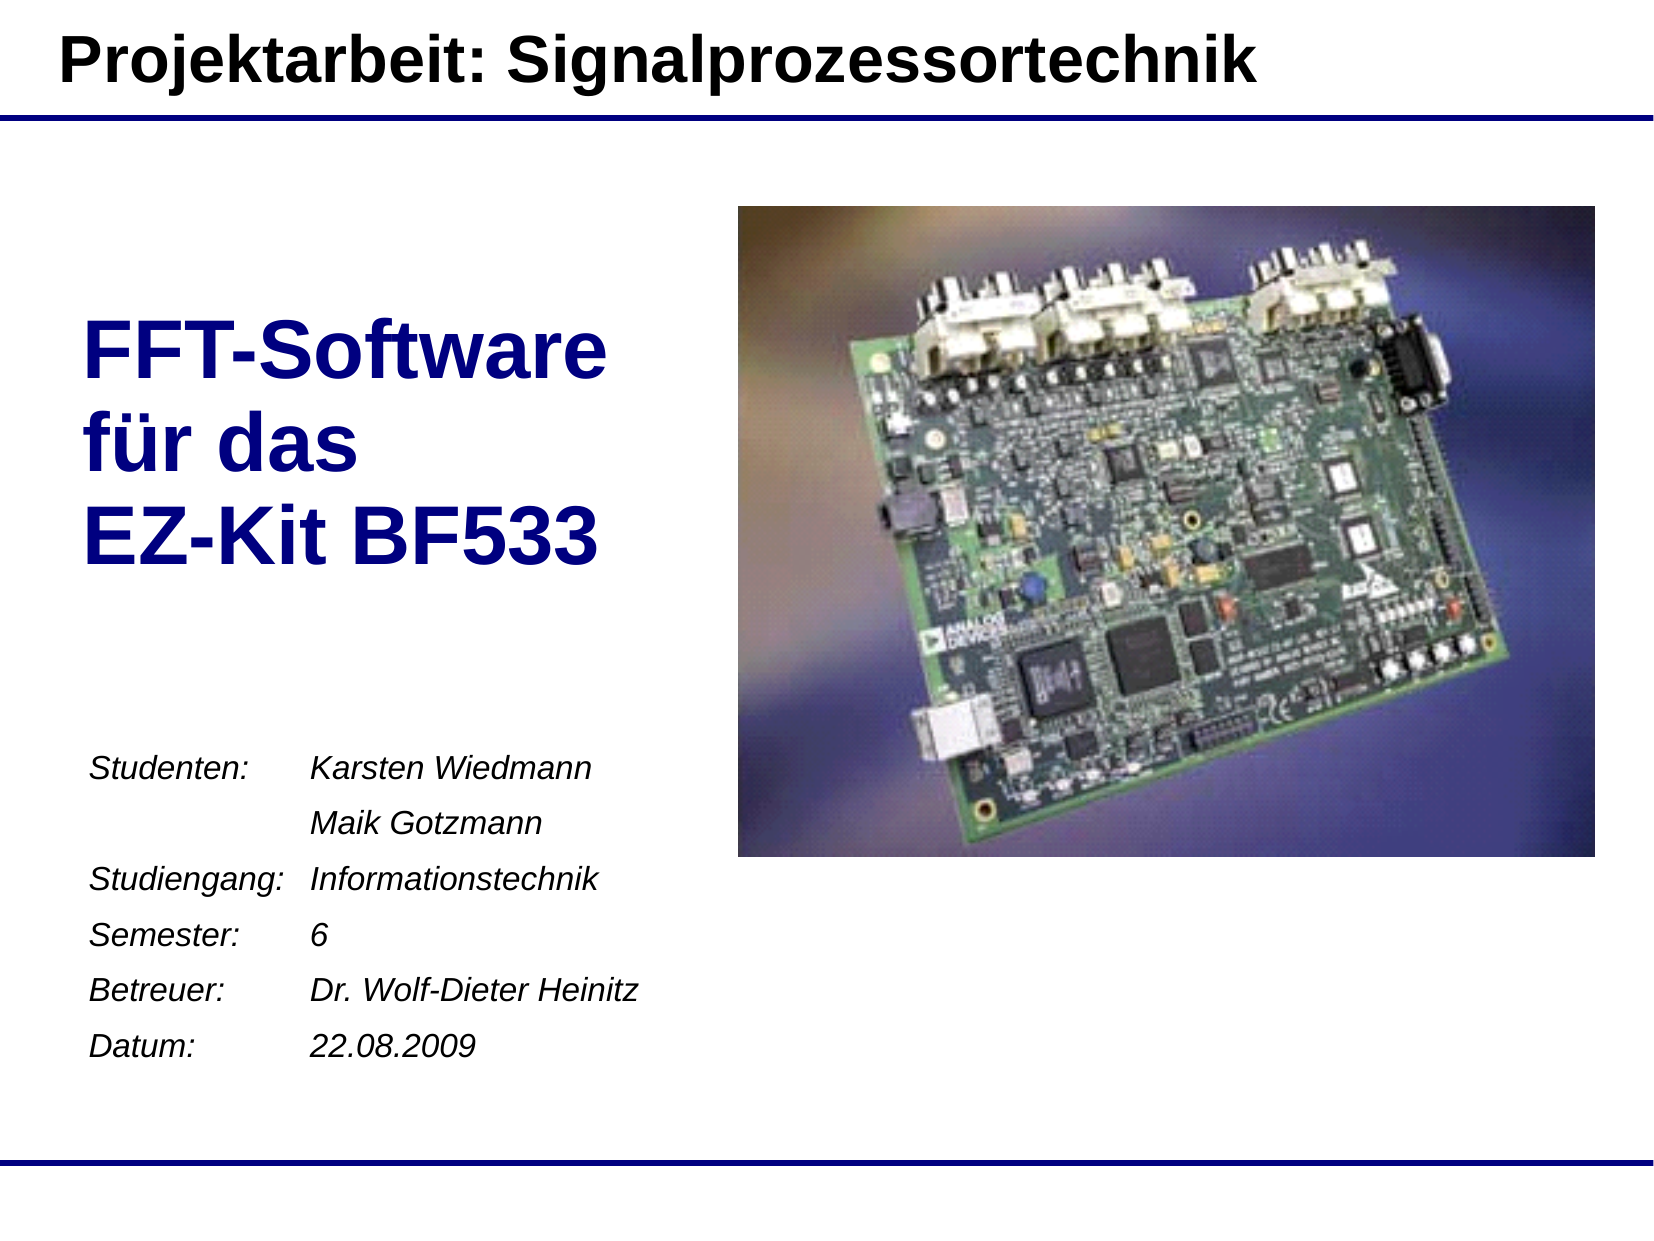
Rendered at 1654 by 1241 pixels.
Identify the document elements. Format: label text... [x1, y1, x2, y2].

title Projektarbeit: Signalprozessortechnik [59, 0, 1654, 119]
title Studenten: Karsten Wiedmann Maik Gotzmann Studiengang: Informationstechnik Semester: 6 Betreuer: Dr. Wolf-Dieter Heinitz Datum: 22.08.2009 [88, 661, 739, 1134]
picture [738, 206, 1595, 857]
title FFT-Software für das EZ-Kit BF533 [82, 206, 644, 680]
text_box [59, 141, 1548, 1205]
